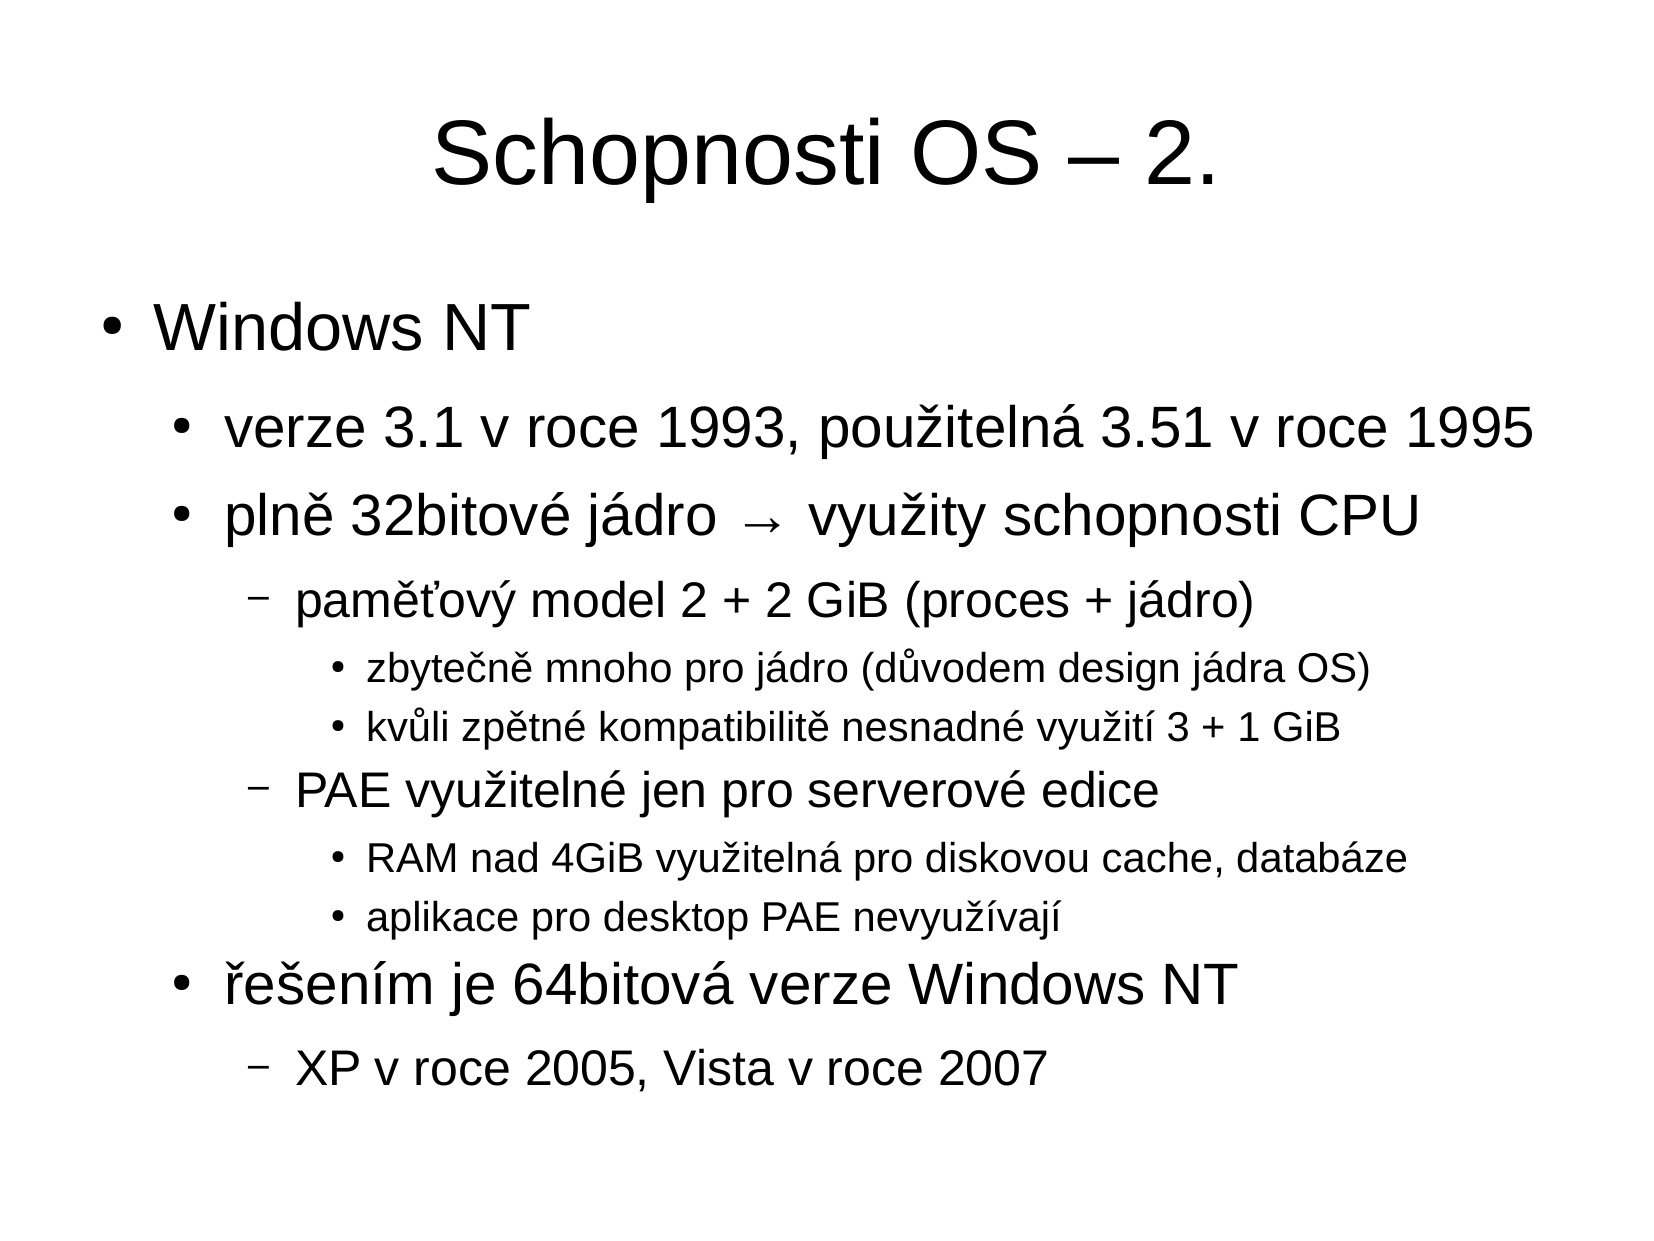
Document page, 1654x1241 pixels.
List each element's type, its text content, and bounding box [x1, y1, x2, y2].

list Windows NT verze 3.1 v roce 1993, použitelná 3.51 v roce 1995 plně 32bitové jádro → využity schopnosti CPU paměťový model 2 + 2 GiB (proces + jádro) zbytečně mnoho pro jádro (důvodem design jádra OS) kvůli zpětné kompatibilitě nesnadné využití 3 + 1 GiB PAE využitelné jen pro serverové edice RAM nad 4GiB využitelná pro diskovou cache, databáze aplikace pro desktop PAE nevyužívají řešením je 64bitová verze Windows NT XP v roce 2005, Vista v roce 2007 [82, 290, 1571, 1097]
title Schopnosti OS – 2. [82, 56, 1571, 250]
